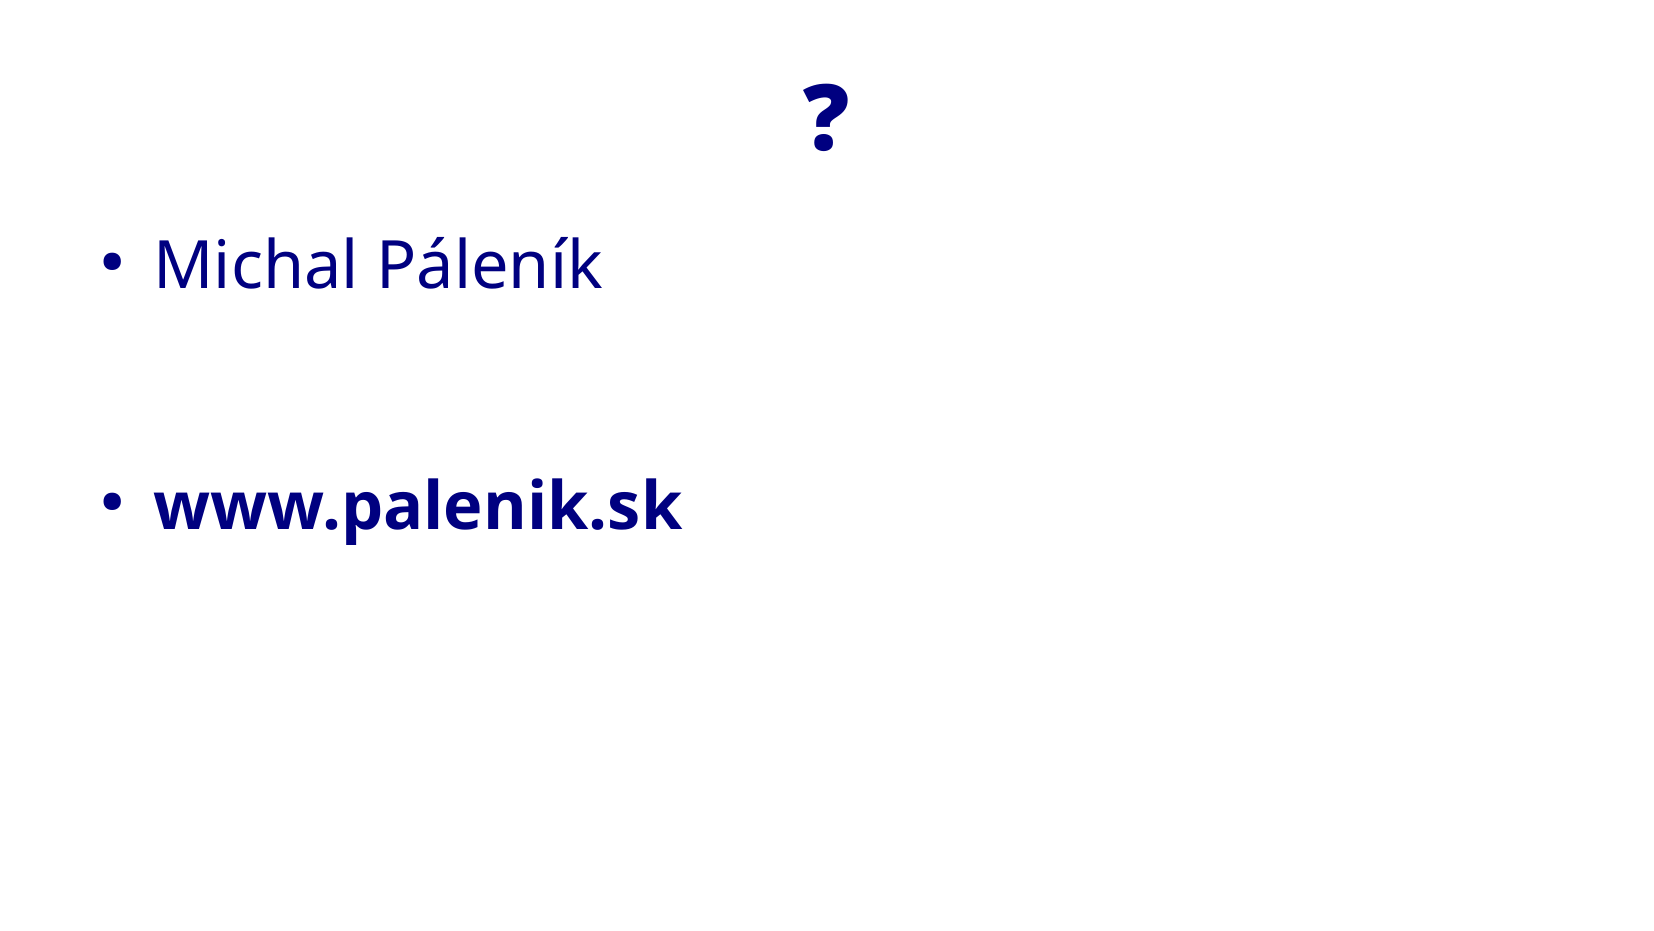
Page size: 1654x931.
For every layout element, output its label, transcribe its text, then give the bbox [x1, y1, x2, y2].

list Michal Páleník www.palenik.sk [82, 217, 1565, 857]
title ? [82, 37, 1571, 193]
